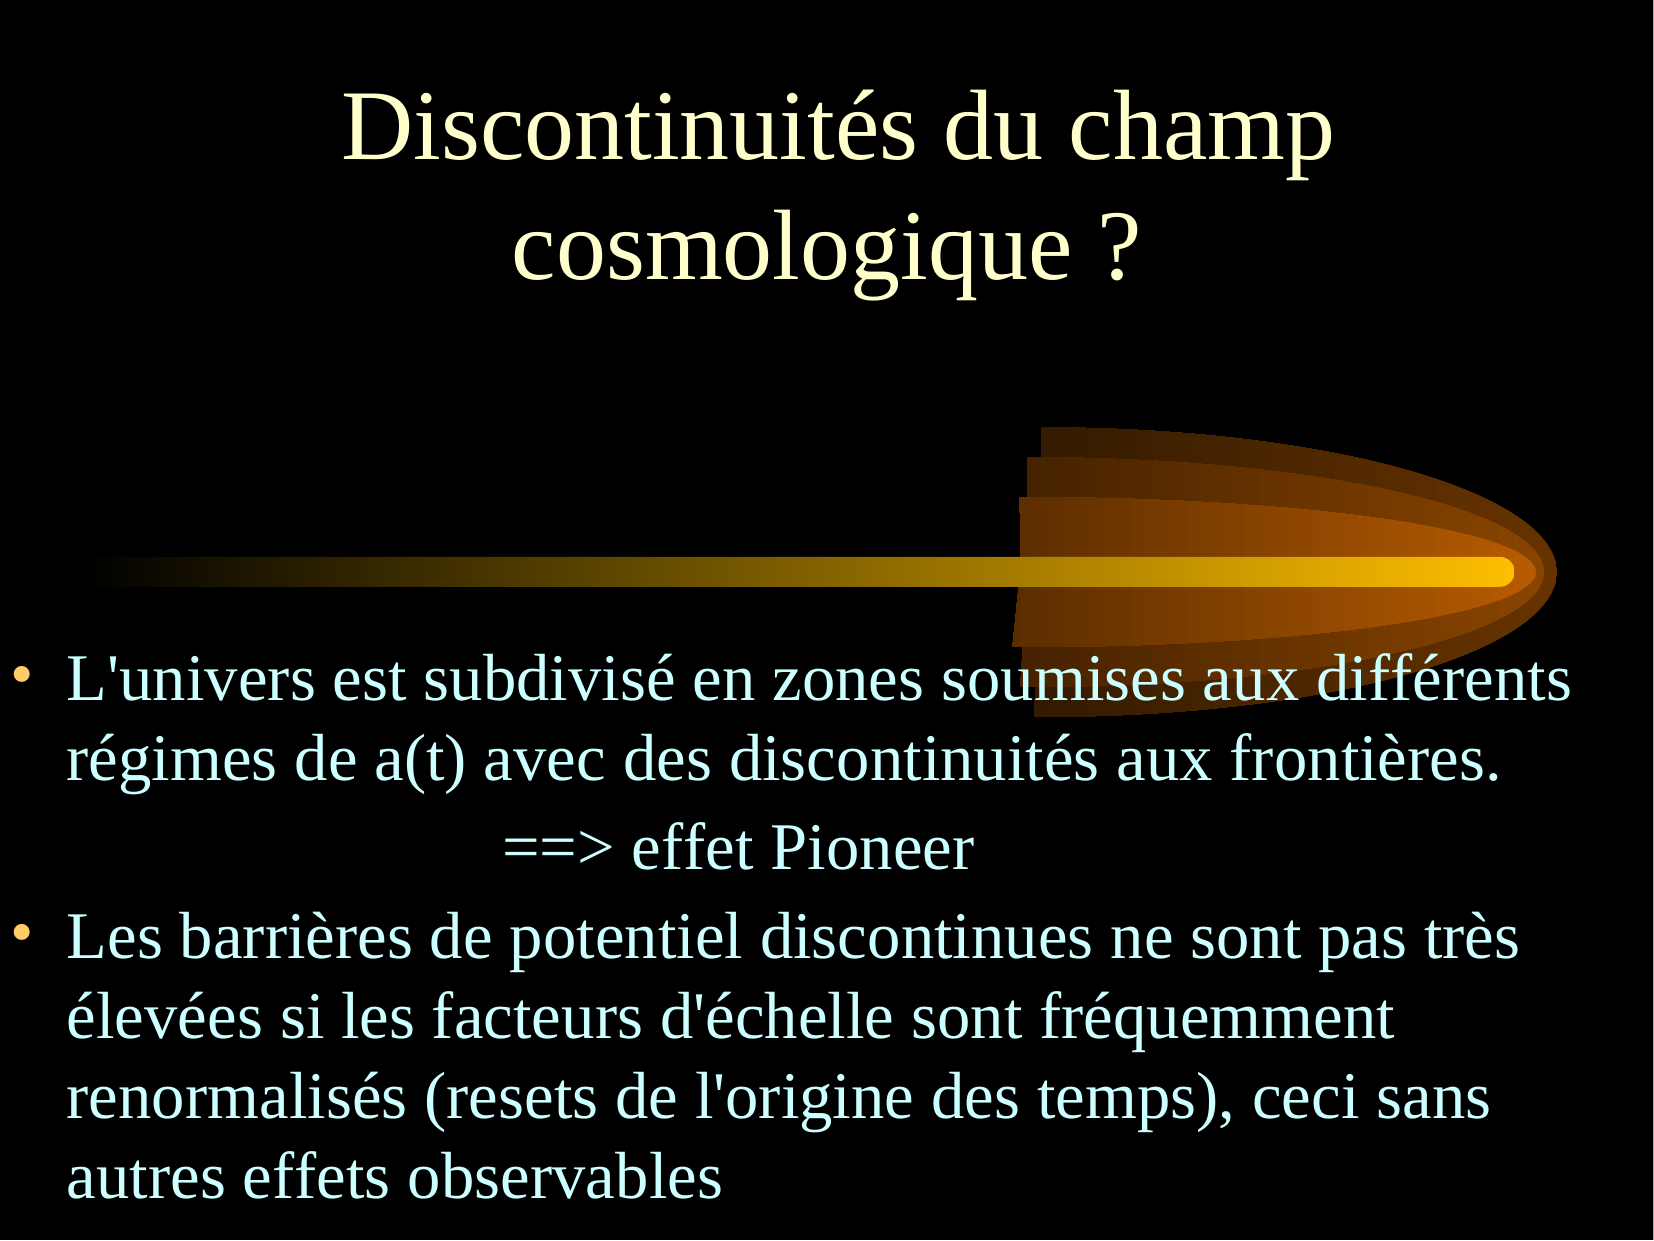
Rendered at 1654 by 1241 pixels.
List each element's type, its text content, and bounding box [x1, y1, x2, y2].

chart [767, 564, 886, 624]
list L'univers est subdivisé en zones soumises aux différents régimes de a(t) avec des discontinuités aux frontières. ==> effet Pioneer Les barrières de potentiel discontinues ne sont pas très élevées si les facteurs d'échelle sont fréquemment renormalisés (resets de l'origine des temps), ceci sans autres effets observables [0, 271, 1654, 1241]
title Discontinuités du champ cosmologique ? [35, 52, 1642, 271]
